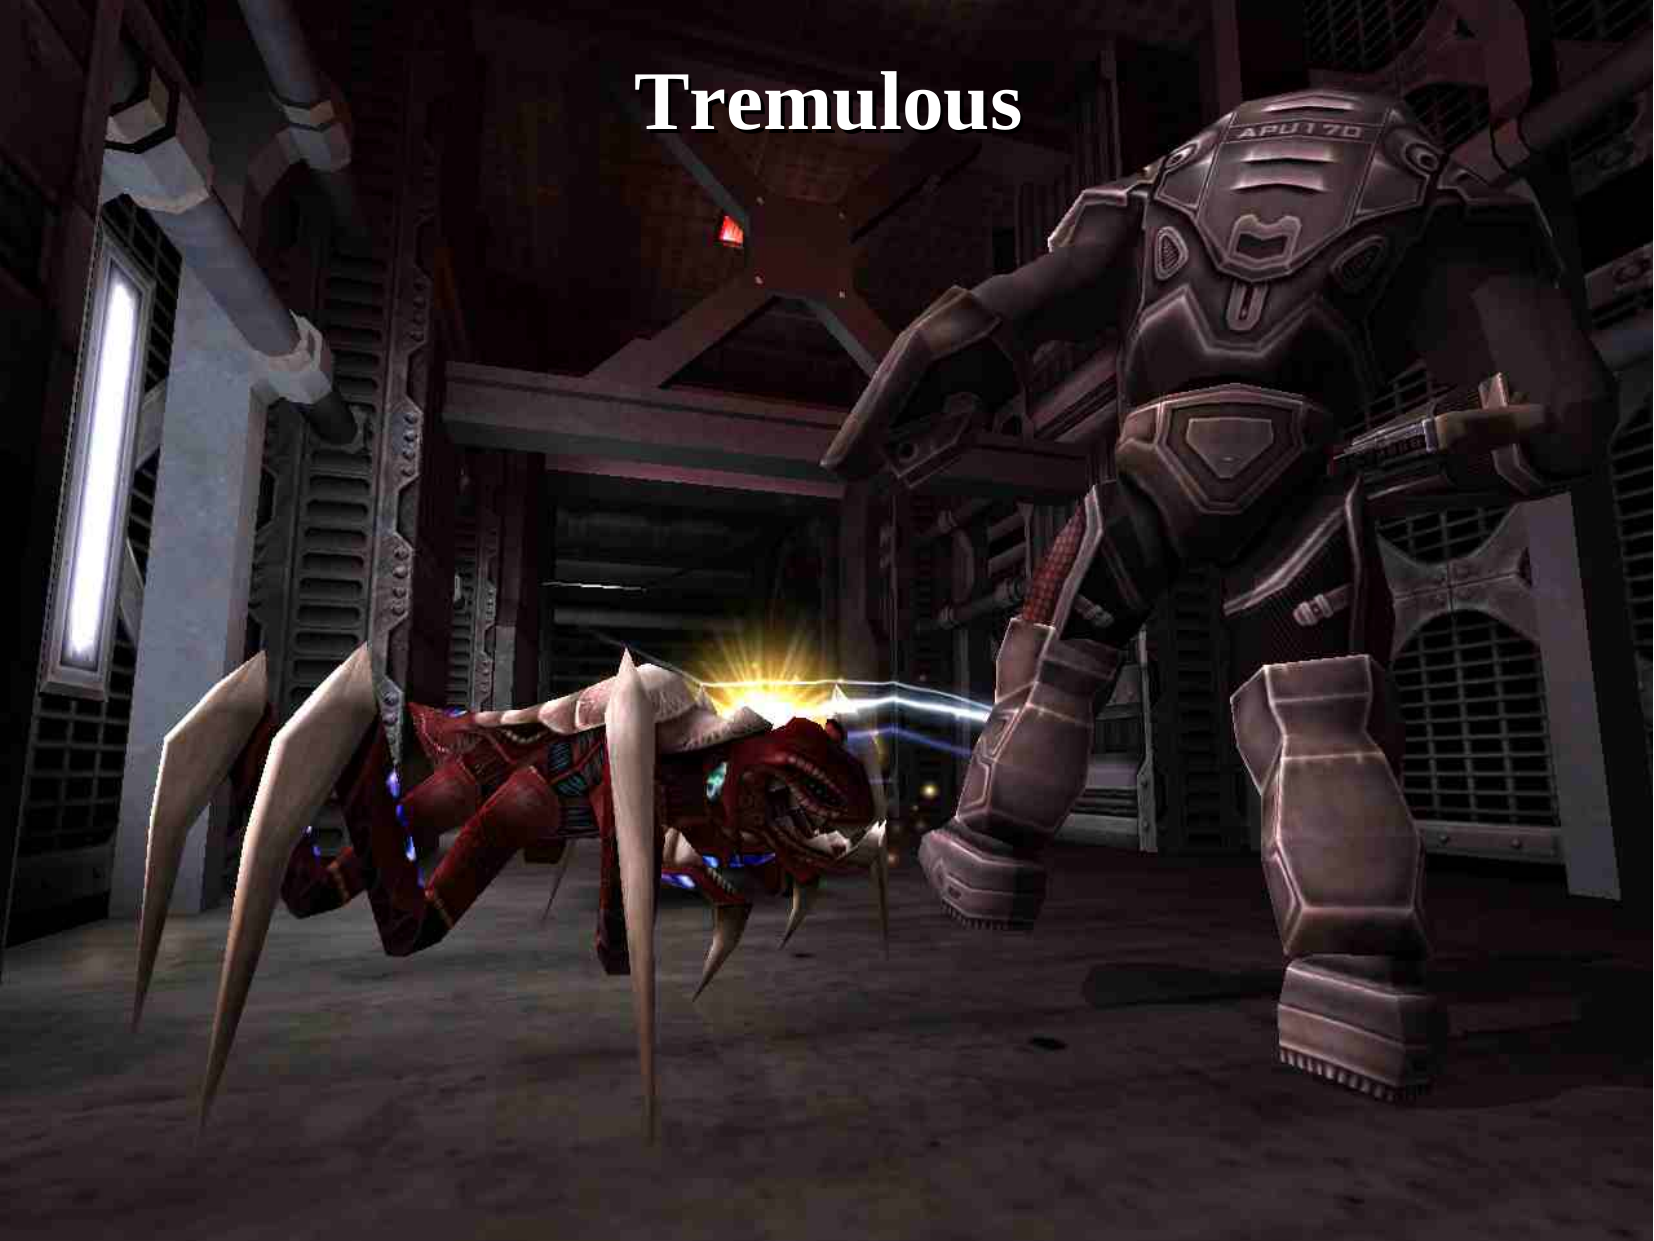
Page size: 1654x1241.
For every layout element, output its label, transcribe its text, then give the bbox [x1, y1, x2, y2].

title Tremulous [90, 0, 1567, 204]
picture [0, 0, 1653, 1241]
